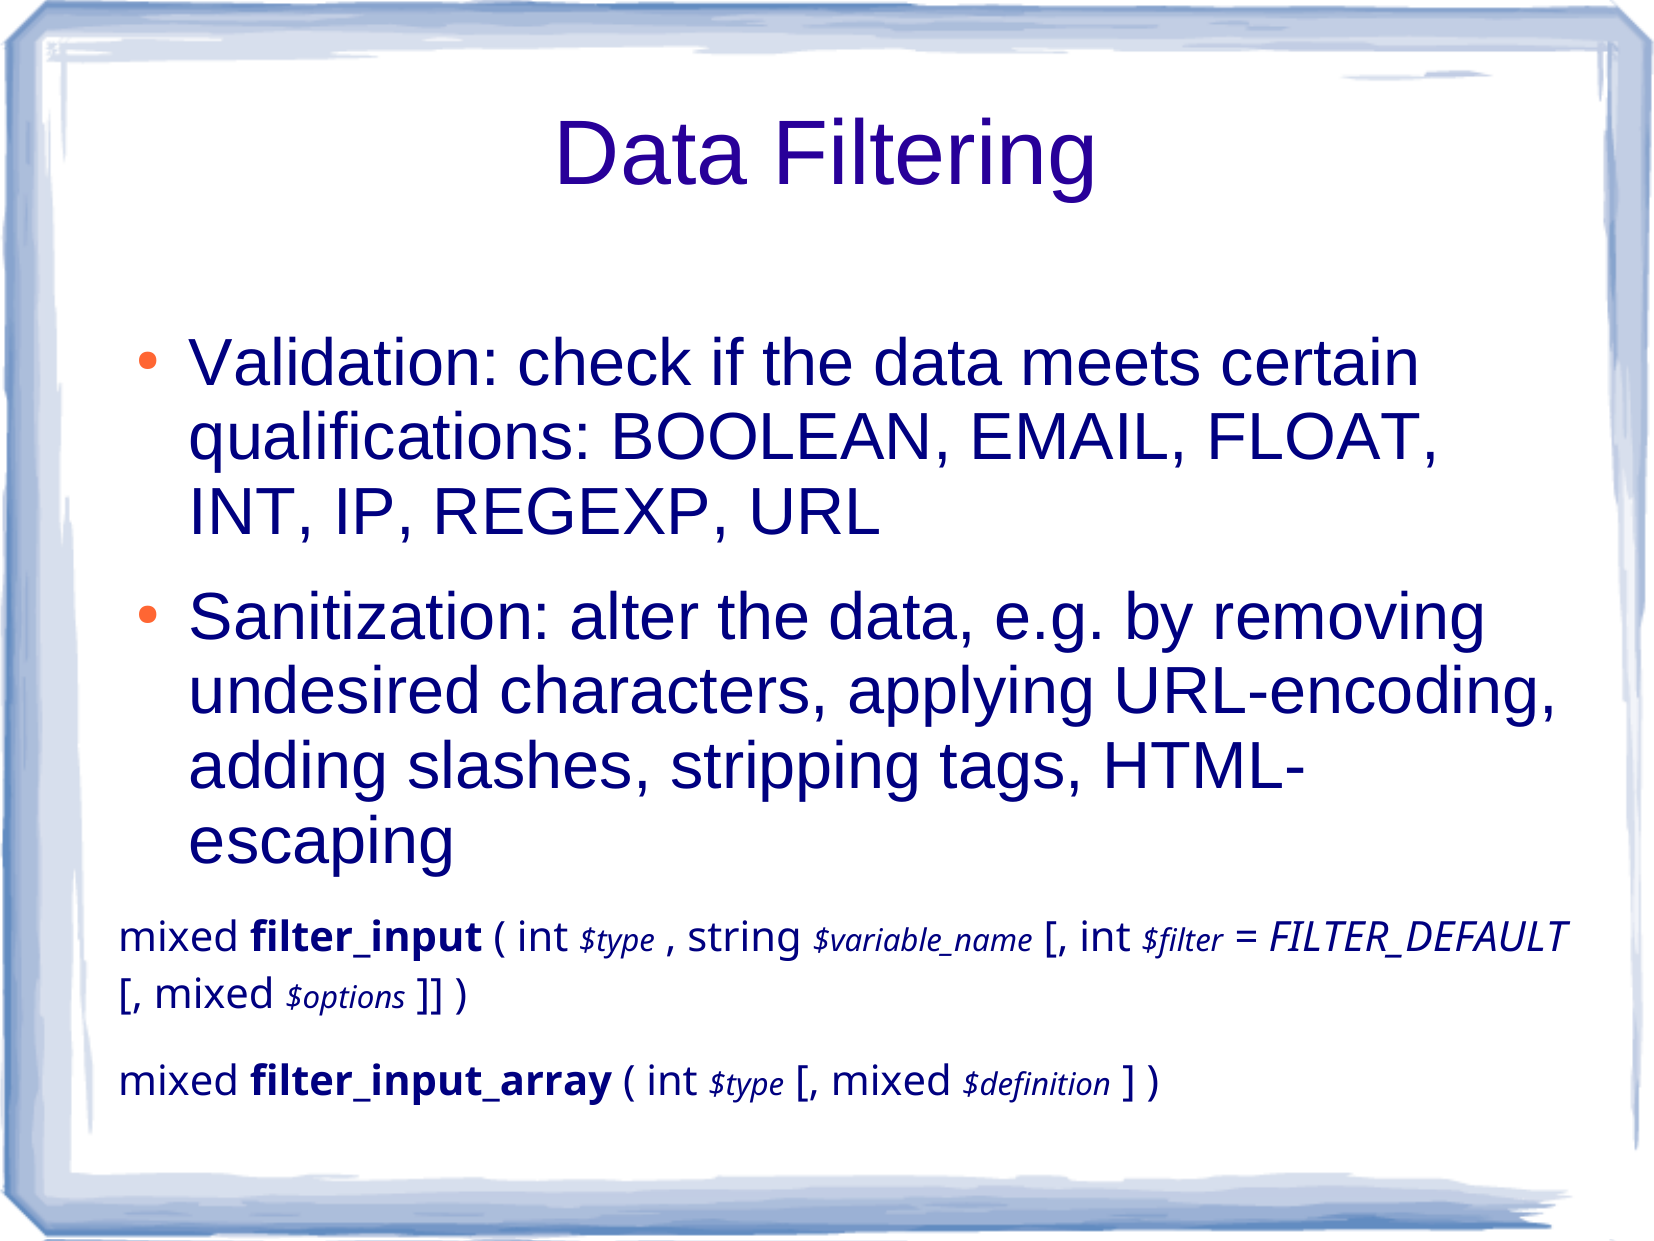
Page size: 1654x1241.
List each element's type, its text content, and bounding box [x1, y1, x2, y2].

title Data Filtering [82, 49, 1571, 257]
picture [0, 0, 1654, 1241]
list Validation: check if the data meets certain qualifications: BOOLEAN, EMAIL, FLOAT, INT, IP, REGEXP, URL Sanitization: alter the data, e.g. by removing undesired characters, applying URL-encoding, adding slashes, stripping tags, HTML-escaping mixed filter_input ( int $type , string $variable_name [, int $filter = FILTER_DEFAULT [, mixed $options ]] ) mixed filter_input_array ( int $type [, mixed $definition ] ) [118, 324, 1571, 1161]
